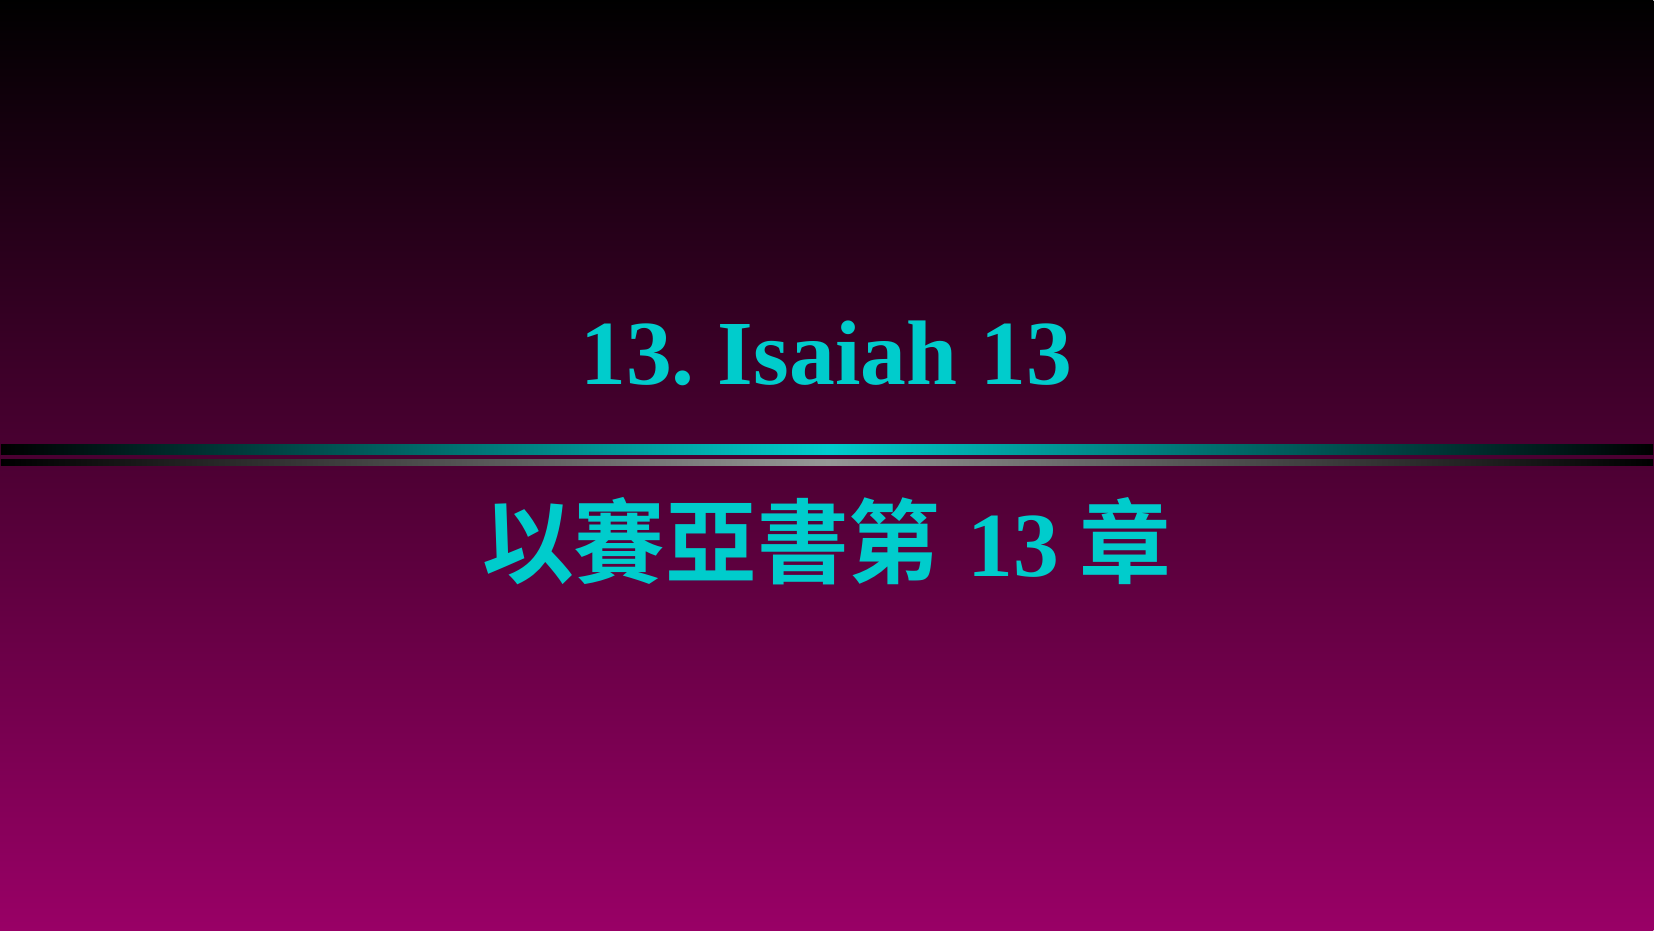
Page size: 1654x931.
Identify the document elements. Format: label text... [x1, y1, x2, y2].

title 13. Isaiah 13 以賽亞書第13章 [124, 251, 1530, 604]
